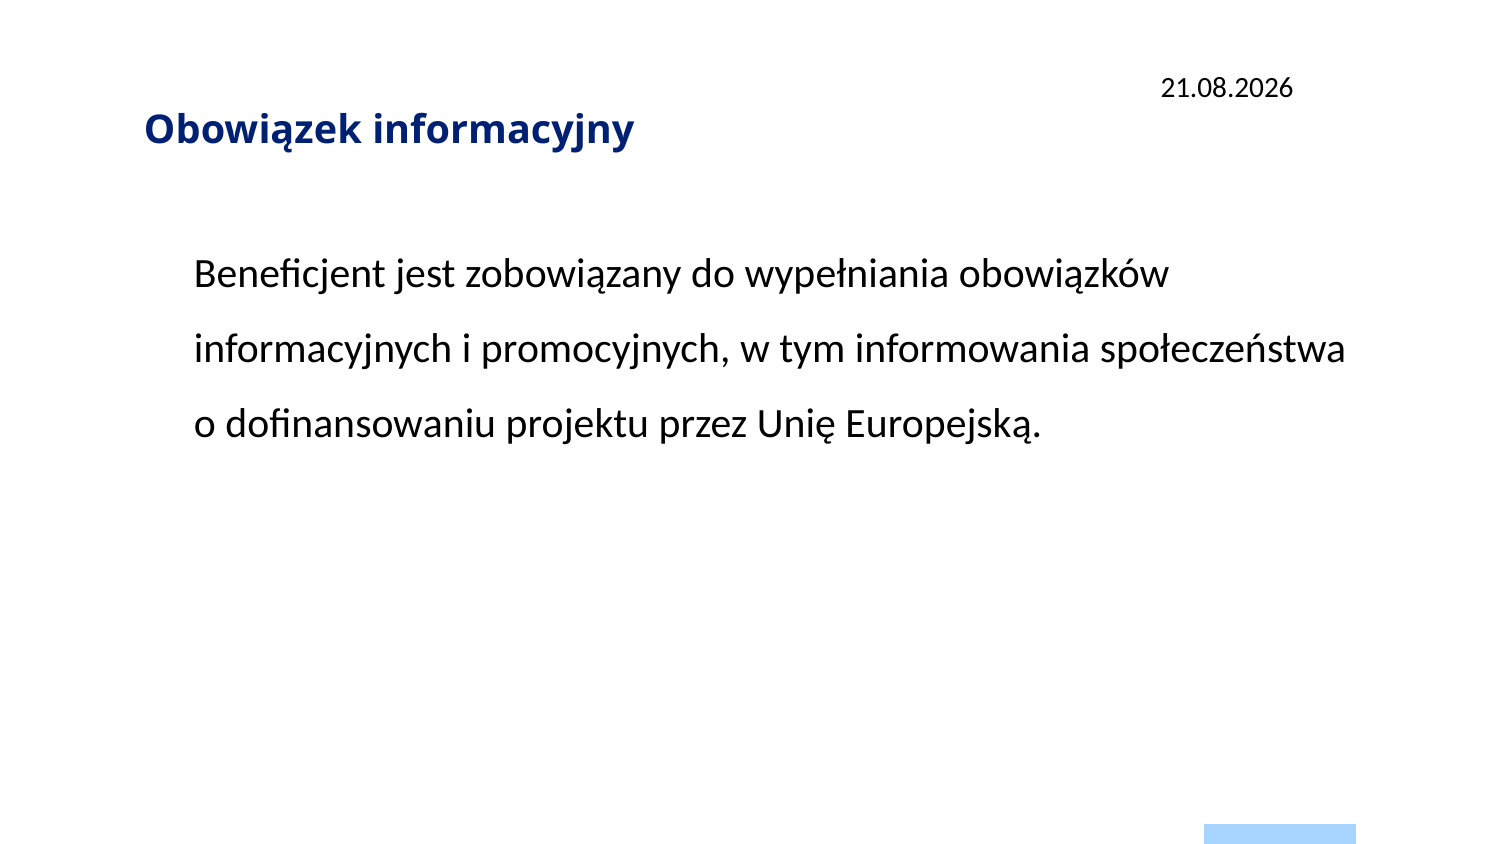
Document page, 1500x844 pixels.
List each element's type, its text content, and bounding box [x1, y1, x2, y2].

title Obowiązek informacyjny [143, 100, 1357, 220]
list Beneficjent jest zobowiązany do wypełniania obowiązków informacyjnych i promocyjnych, w tym informowania społeczeństwa o dofinansowaniu projektu przez Unię Europejską. [143, 220, 1357, 744]
text_box 02.07.2024 [1145, 60, 1347, 102]
